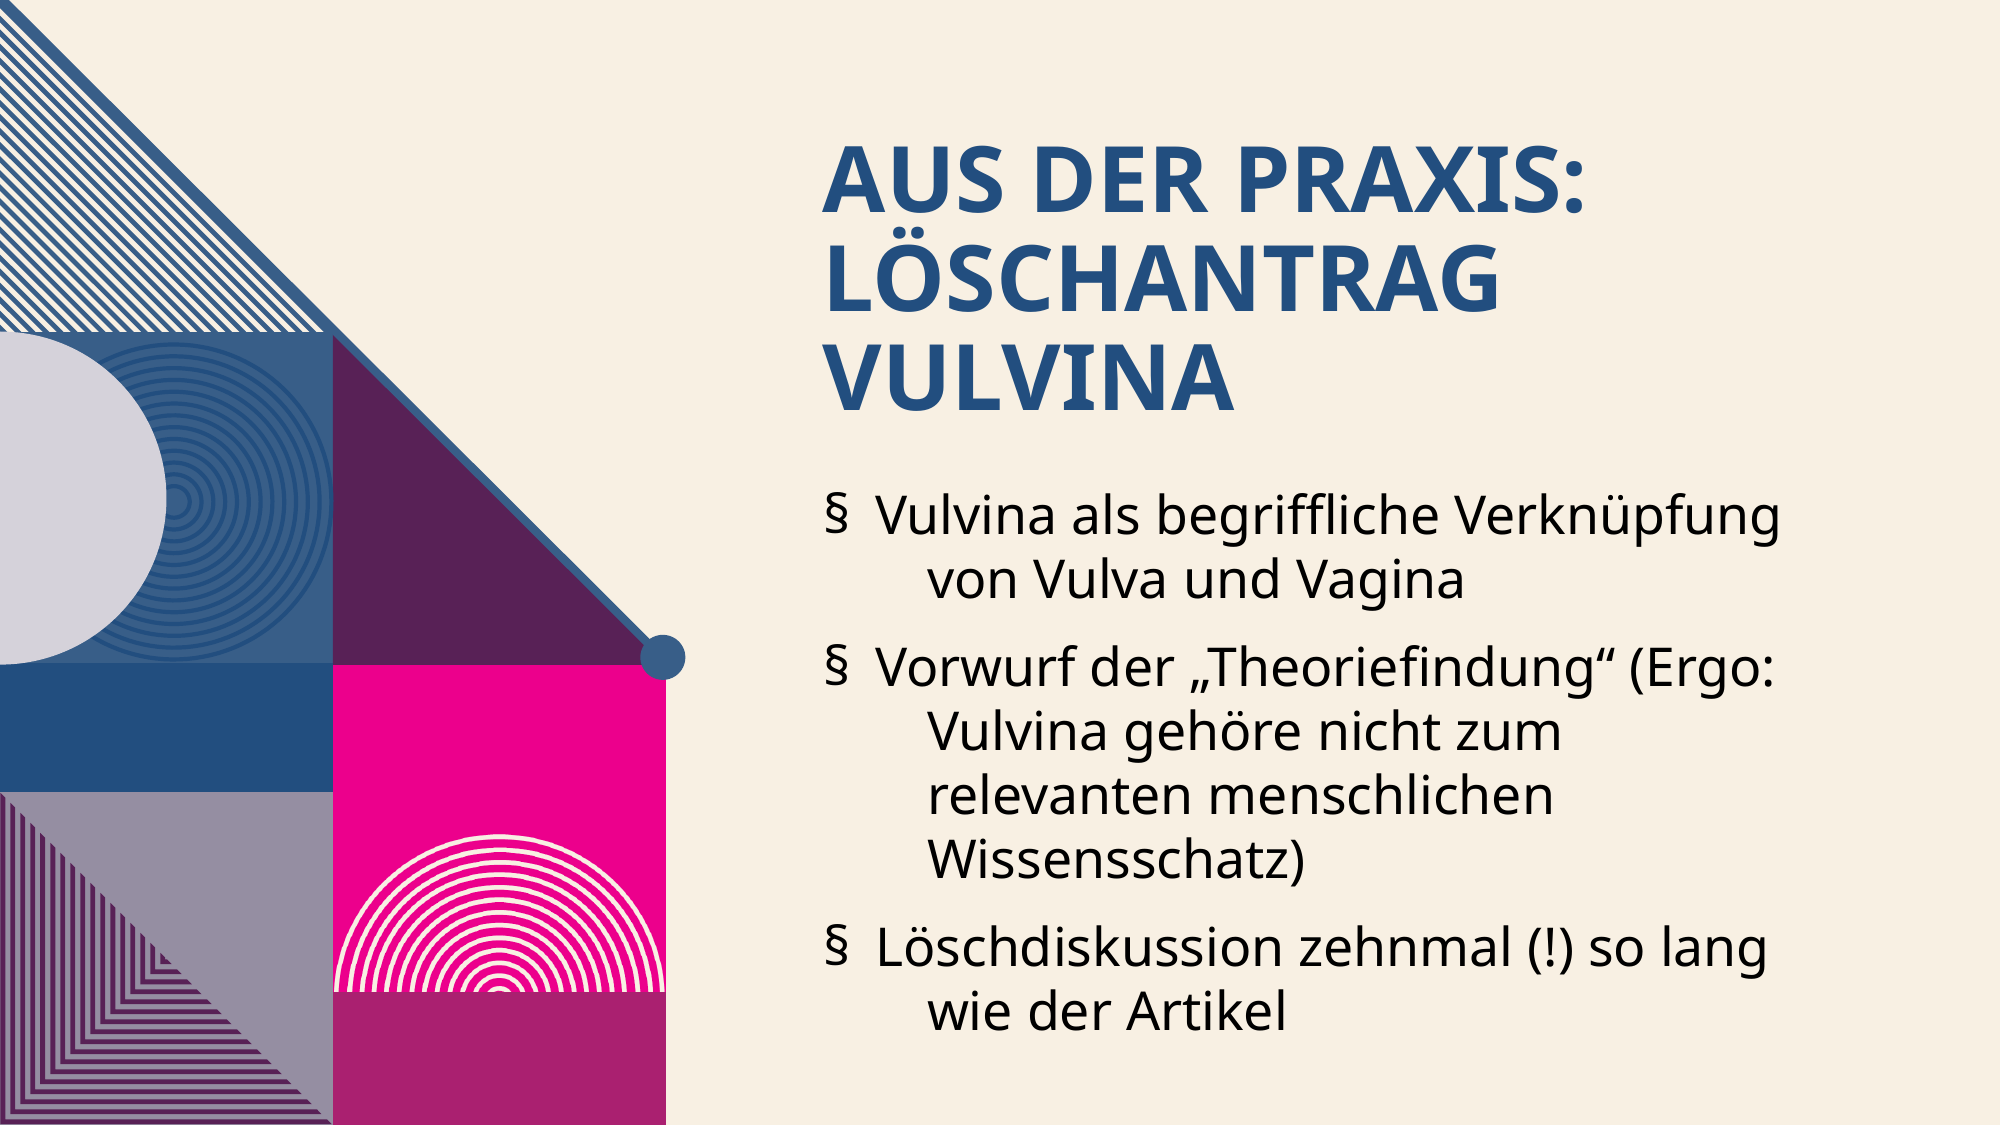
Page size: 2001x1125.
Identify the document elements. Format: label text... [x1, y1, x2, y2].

list Vulvina als begriffliche Verknüpfung von Vulva und Vagina Vorwurf der „Theoriefindung“ (Ergo: Vulvina gehöre nicht zum relevanten menschlichen Wissensschatz) Löschdiskussion zehnmal (!) so lang wie der Artikel [808, 473, 1849, 1058]
title Aus der Praxis: Löschantrag Vulvina [807, 0, 1849, 438]
